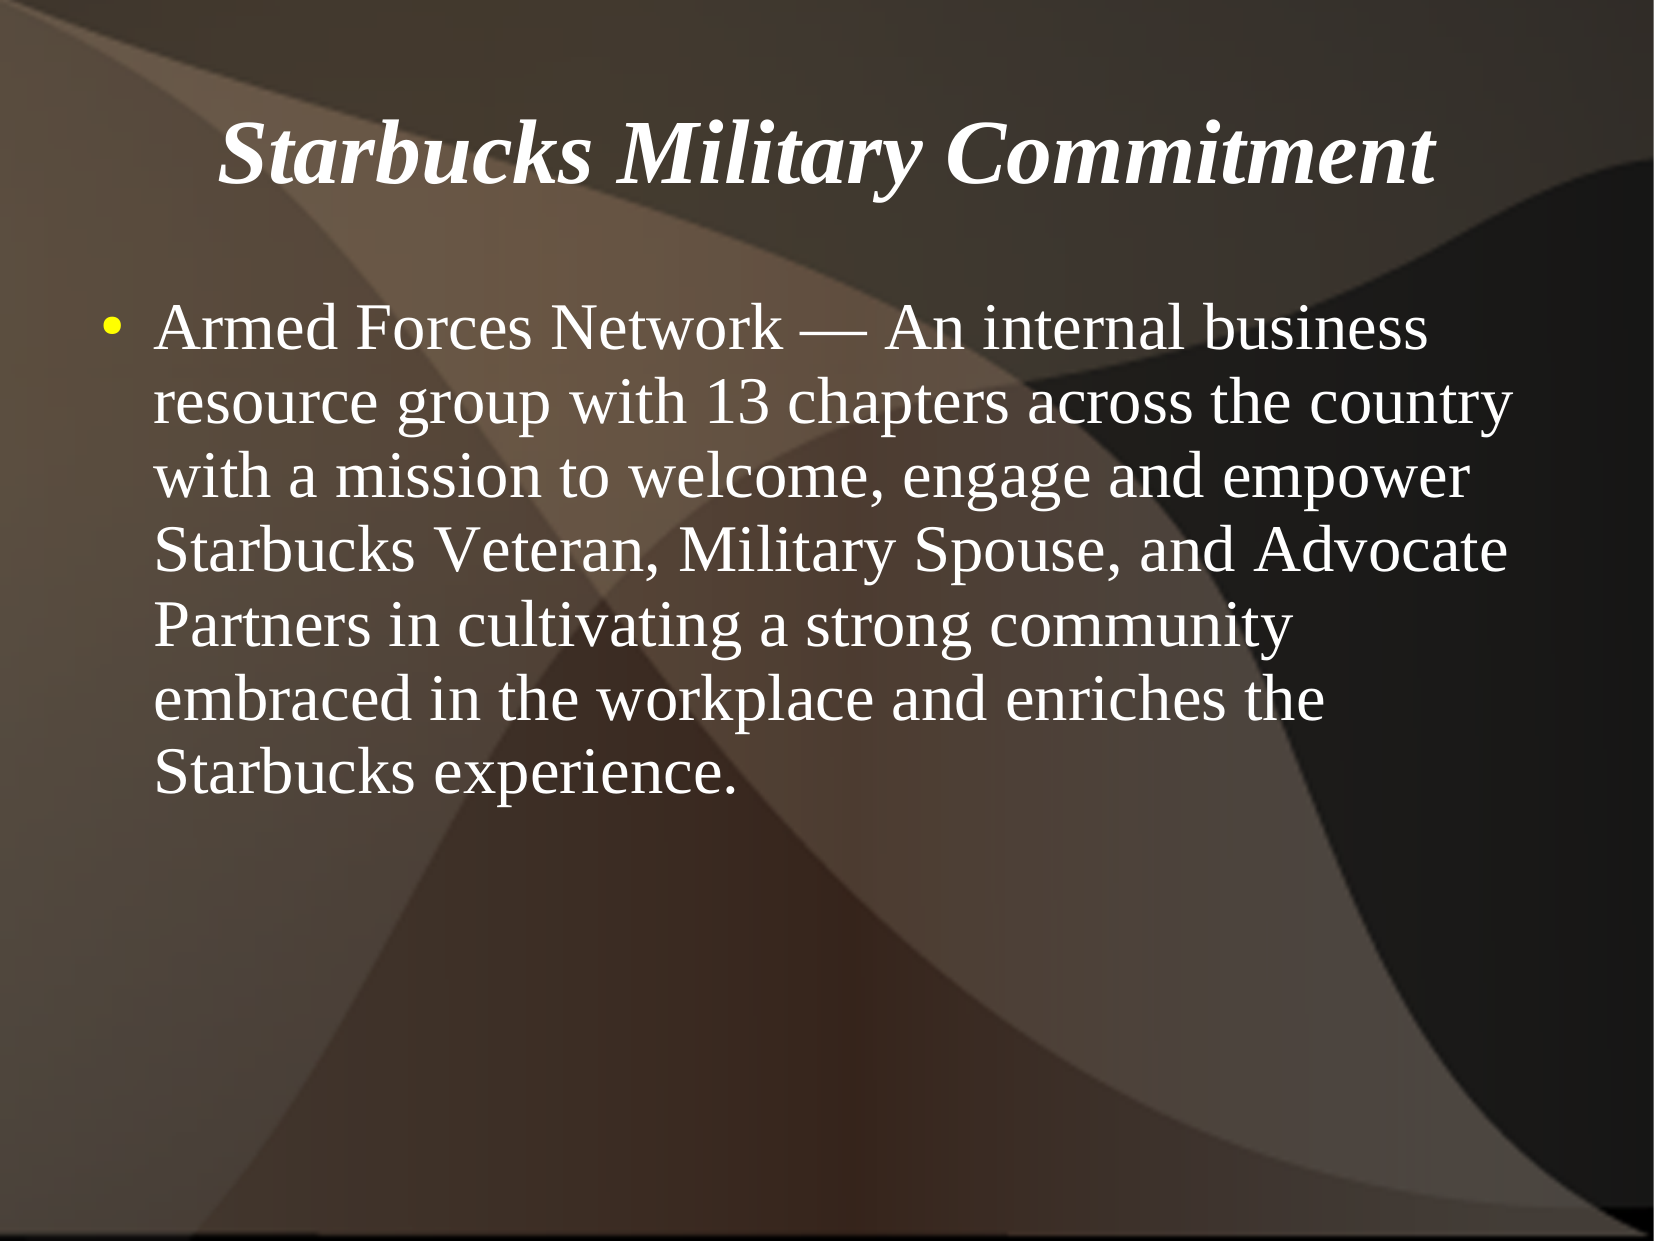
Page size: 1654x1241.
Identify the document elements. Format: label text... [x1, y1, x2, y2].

list Armed Forces Network — An internal business resource group with 13 chapters across the country with a mission to welcome, engage and empower Starbucks Veteran, Military Spouse, and Advocate Partners in cultivating a strong community embraced in the workplace and enriches the Starbucks experience. [82, 290, 1571, 1109]
picture [0, 0, 1654, 1241]
title Starbucks Military Commitment [82, 49, 1571, 257]
